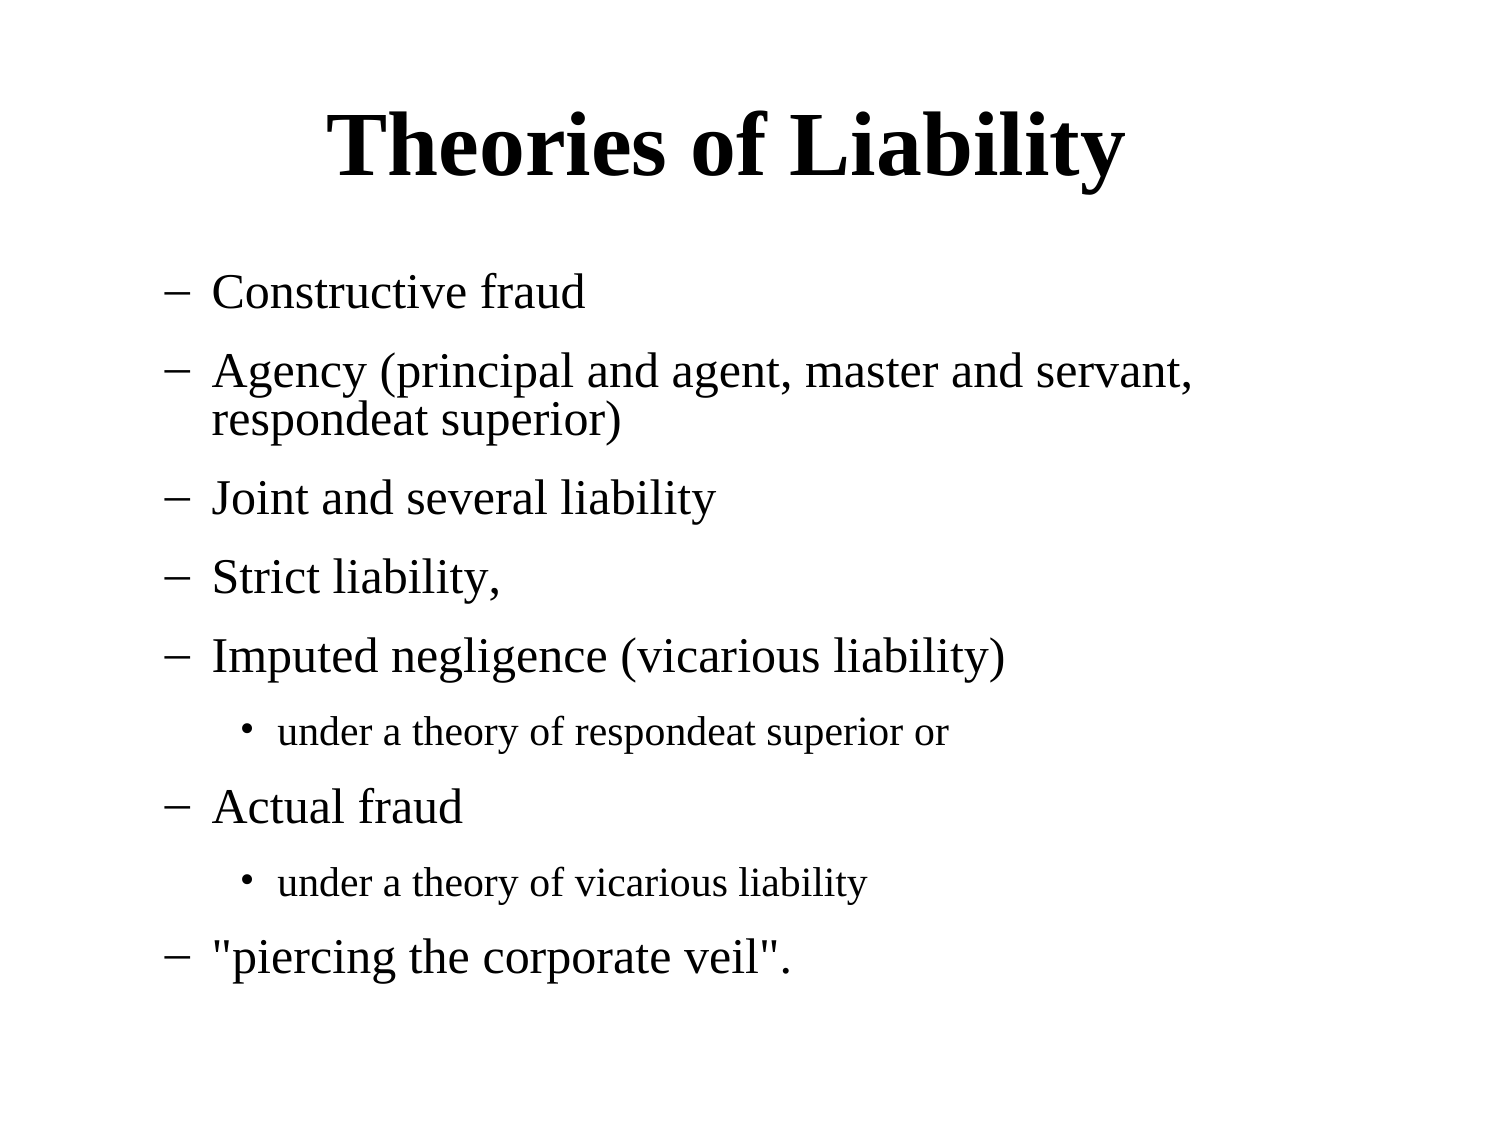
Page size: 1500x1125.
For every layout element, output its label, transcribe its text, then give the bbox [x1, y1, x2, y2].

title Theories of Liability [75, 45, 1426, 233]
list Constructive fraud Agency (principal and agent, master and servant, respondeat superior) Joint and several liability Strict liability, Imputed negligence (vicarious liability) under a theory of respondeat superior or Actual fraud under a theory of vicarious liability "piercing the corporate veil". [75, 262, 1426, 1005]
